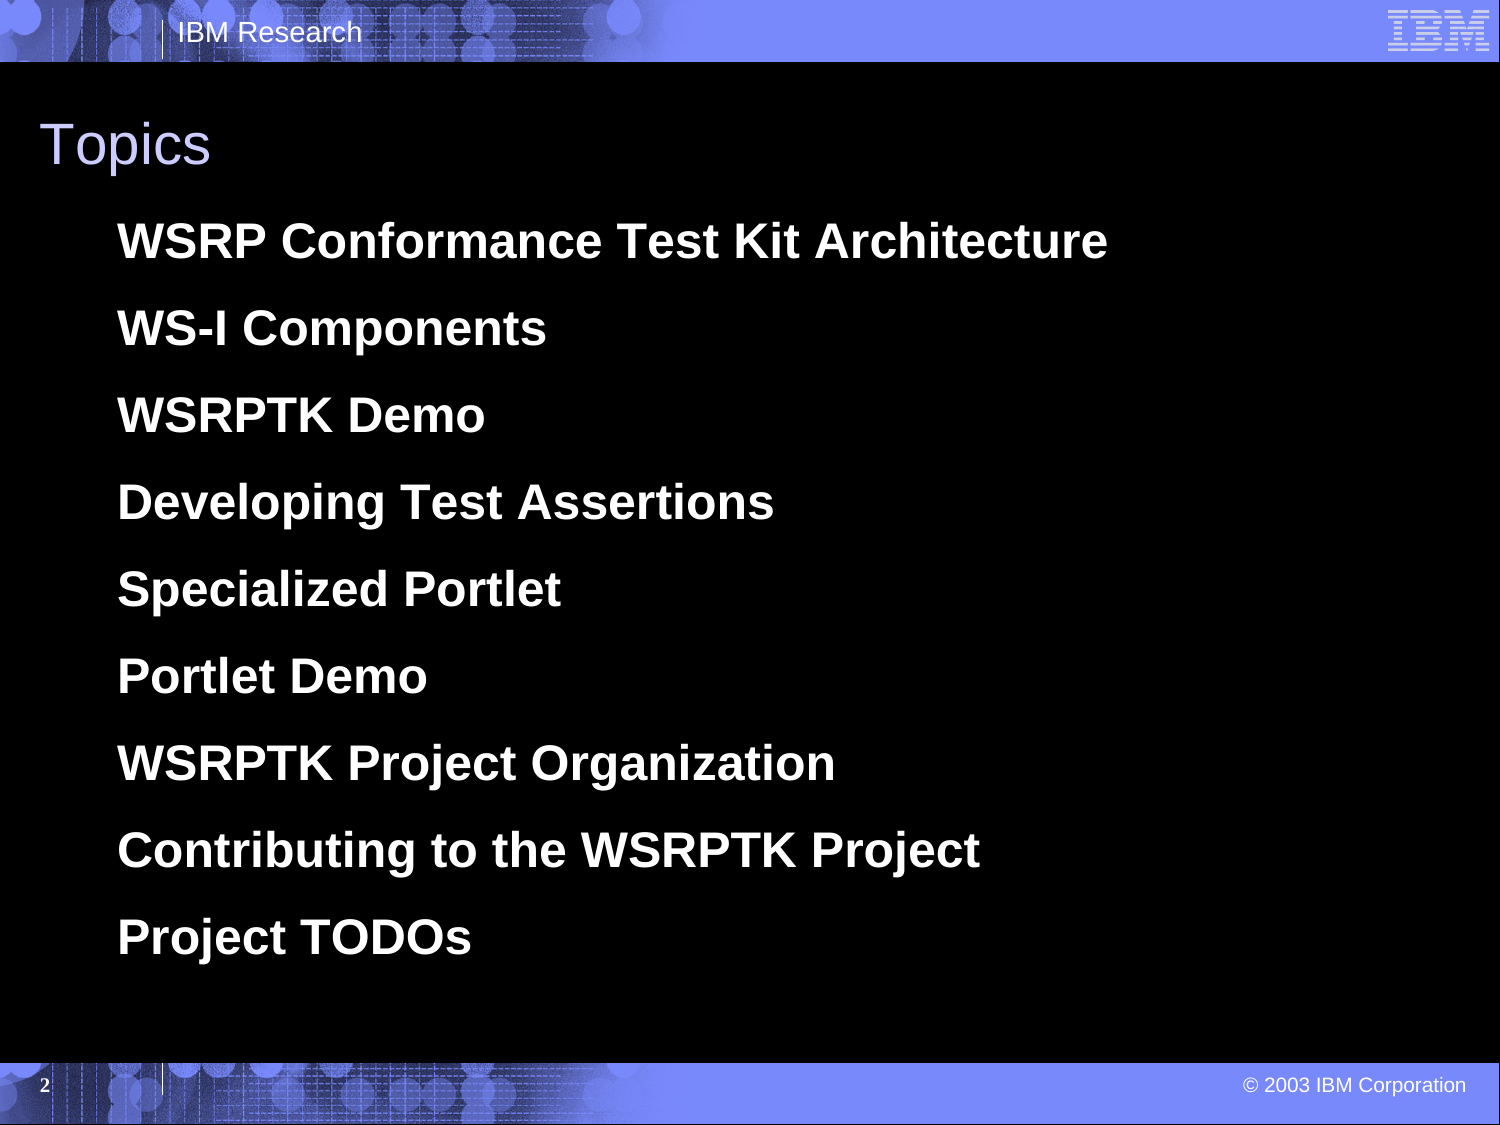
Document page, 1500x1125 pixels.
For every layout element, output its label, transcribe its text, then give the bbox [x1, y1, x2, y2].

picture [0, 0, 1499, 62]
title Topics [25, 102, 1378, 184]
list WSRP Conformance Test Kit Architecture WS-I Components WSRPTK Demo Developing Test Assertions Specialized Portlet Portlet Demo WSRPTK Project Organization Contributing to the WSRPTK Project Project TODOs [102, 205, 1378, 1011]
picture [0, 1063, 1499, 1124]
